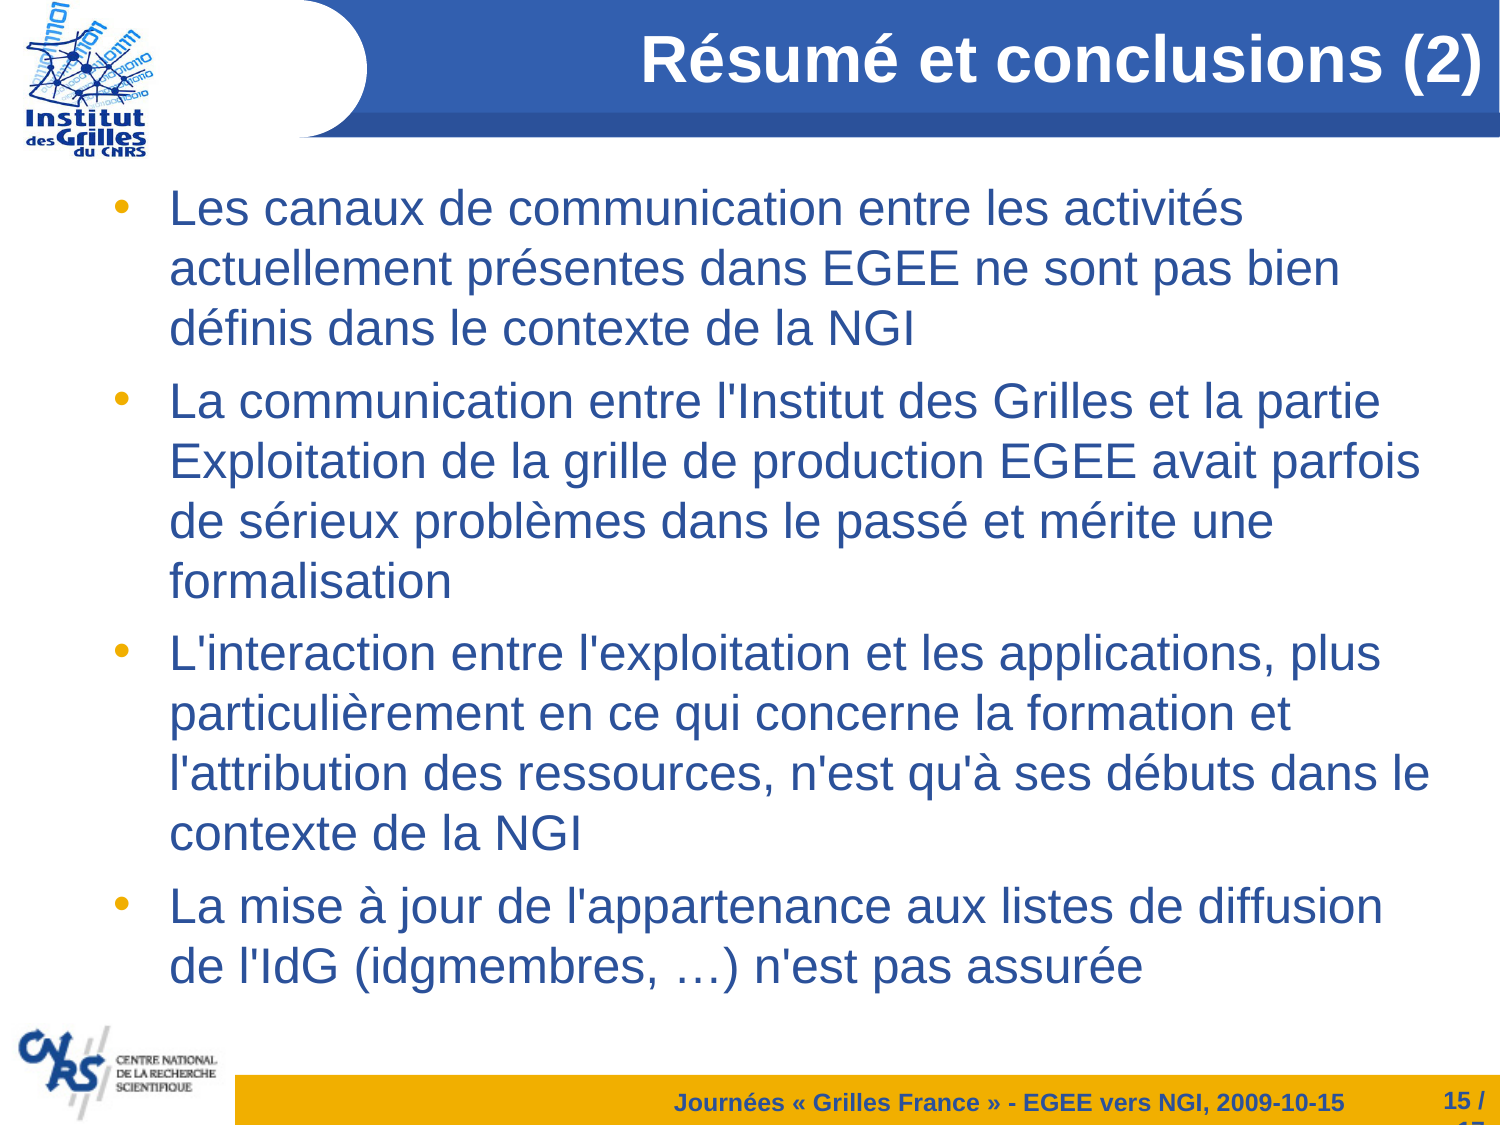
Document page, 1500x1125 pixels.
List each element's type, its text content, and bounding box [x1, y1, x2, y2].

picture [0, 1023, 235, 1125]
text_box <numéro> / 17 [1397, 1076, 1500, 1125]
picture [0, 0, 178, 159]
text_box Journées « Grilles France » - EGEE vers NGI, 2009-10-15 [261, 1079, 1362, 1125]
title Résumé et conclusions (2) [395, 0, 1500, 113]
list Les canaux de communication entre les activités actuellement présentes dans EGEE ne sont pas bien définis dans le contexte de la NGI La communication entre l'Institut des Grilles et la partie Exploitation de la grille de production EGEE avait parfois de sérieux problèmes dans le passé et mérite une formalisation L'interaction entre l'exploitation et les applications, plus particulièrement en ce qui concerne la formation et l'attribution des ressources, n'est qu'à ses débuts dans le contexte de la NGI La mise à jour de l'appartenance aux listes de diffusion de l'IdG (idgmembres, …) n'est pas assurée [98, 168, 1459, 1004]
